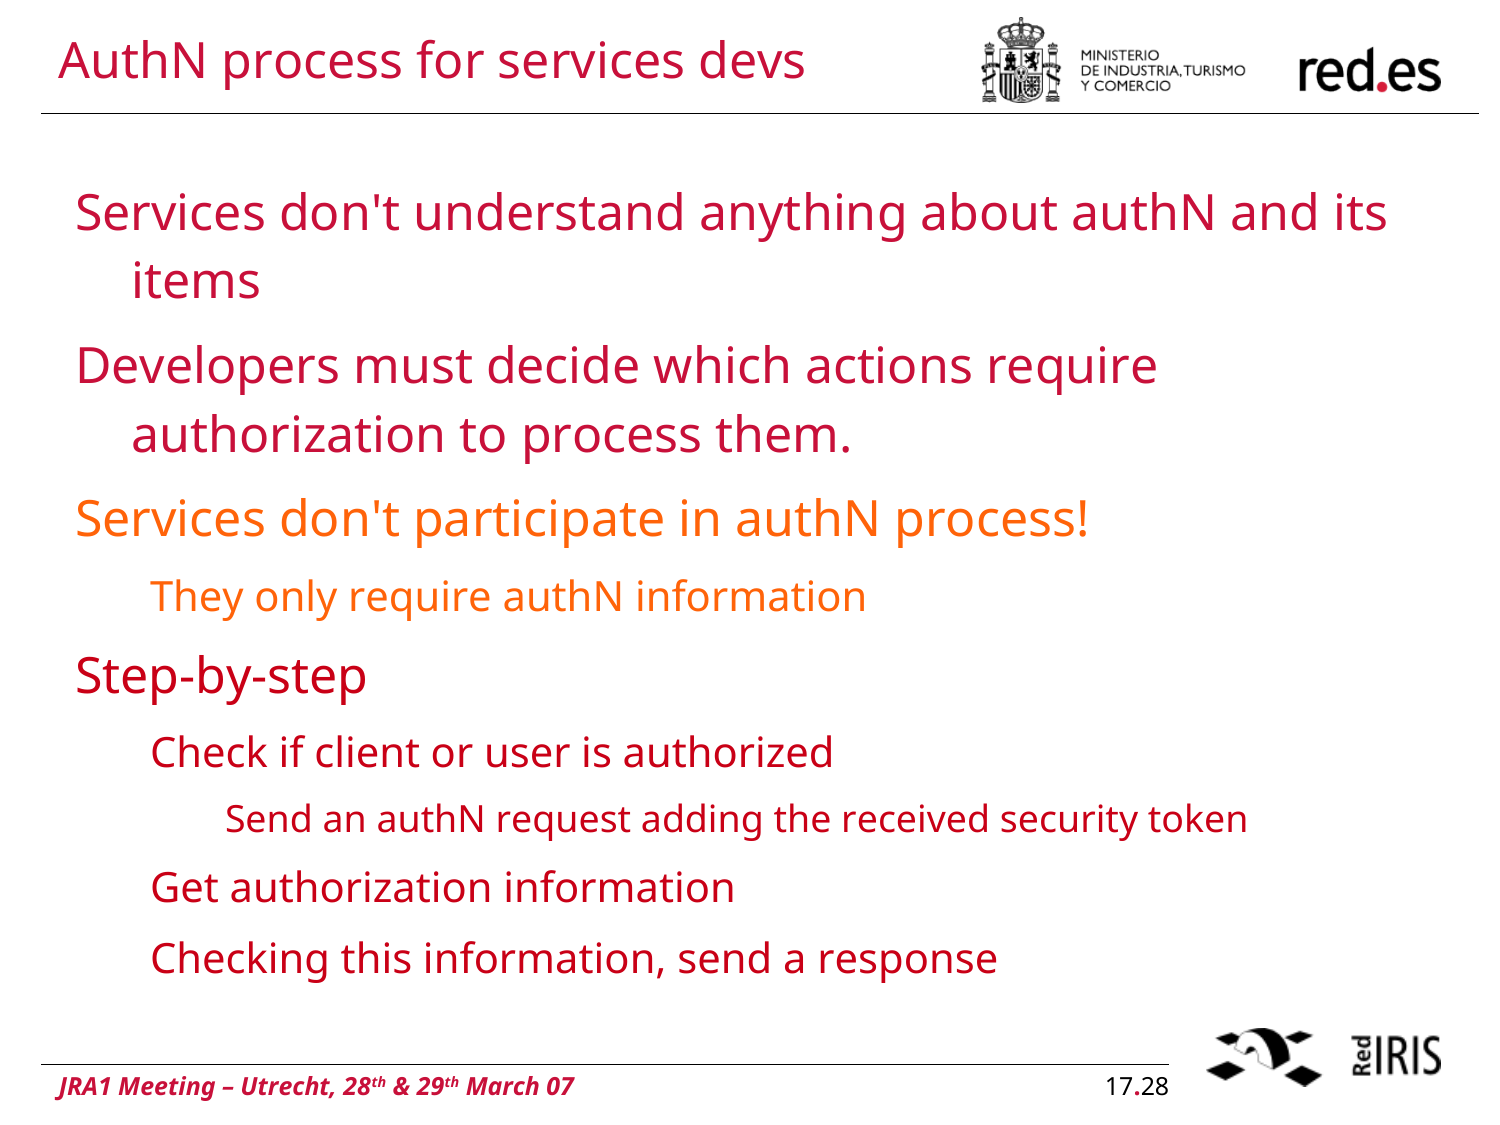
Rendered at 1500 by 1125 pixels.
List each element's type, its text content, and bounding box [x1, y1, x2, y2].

picture [1206, 1028, 1441, 1087]
title AuthN process for services devs [59, 29, 957, 89]
list Services don't understand anything about authN and its items Developers must decide which actions require authorization to process them. Services don't participate in authN process! They only require authN information Step-by-step Check if client or user is authorized Send an authN request adding the received security token Get authorization information Checking this information, send a response [75, 177, 1425, 1009]
picture [981, 17, 1441, 103]
